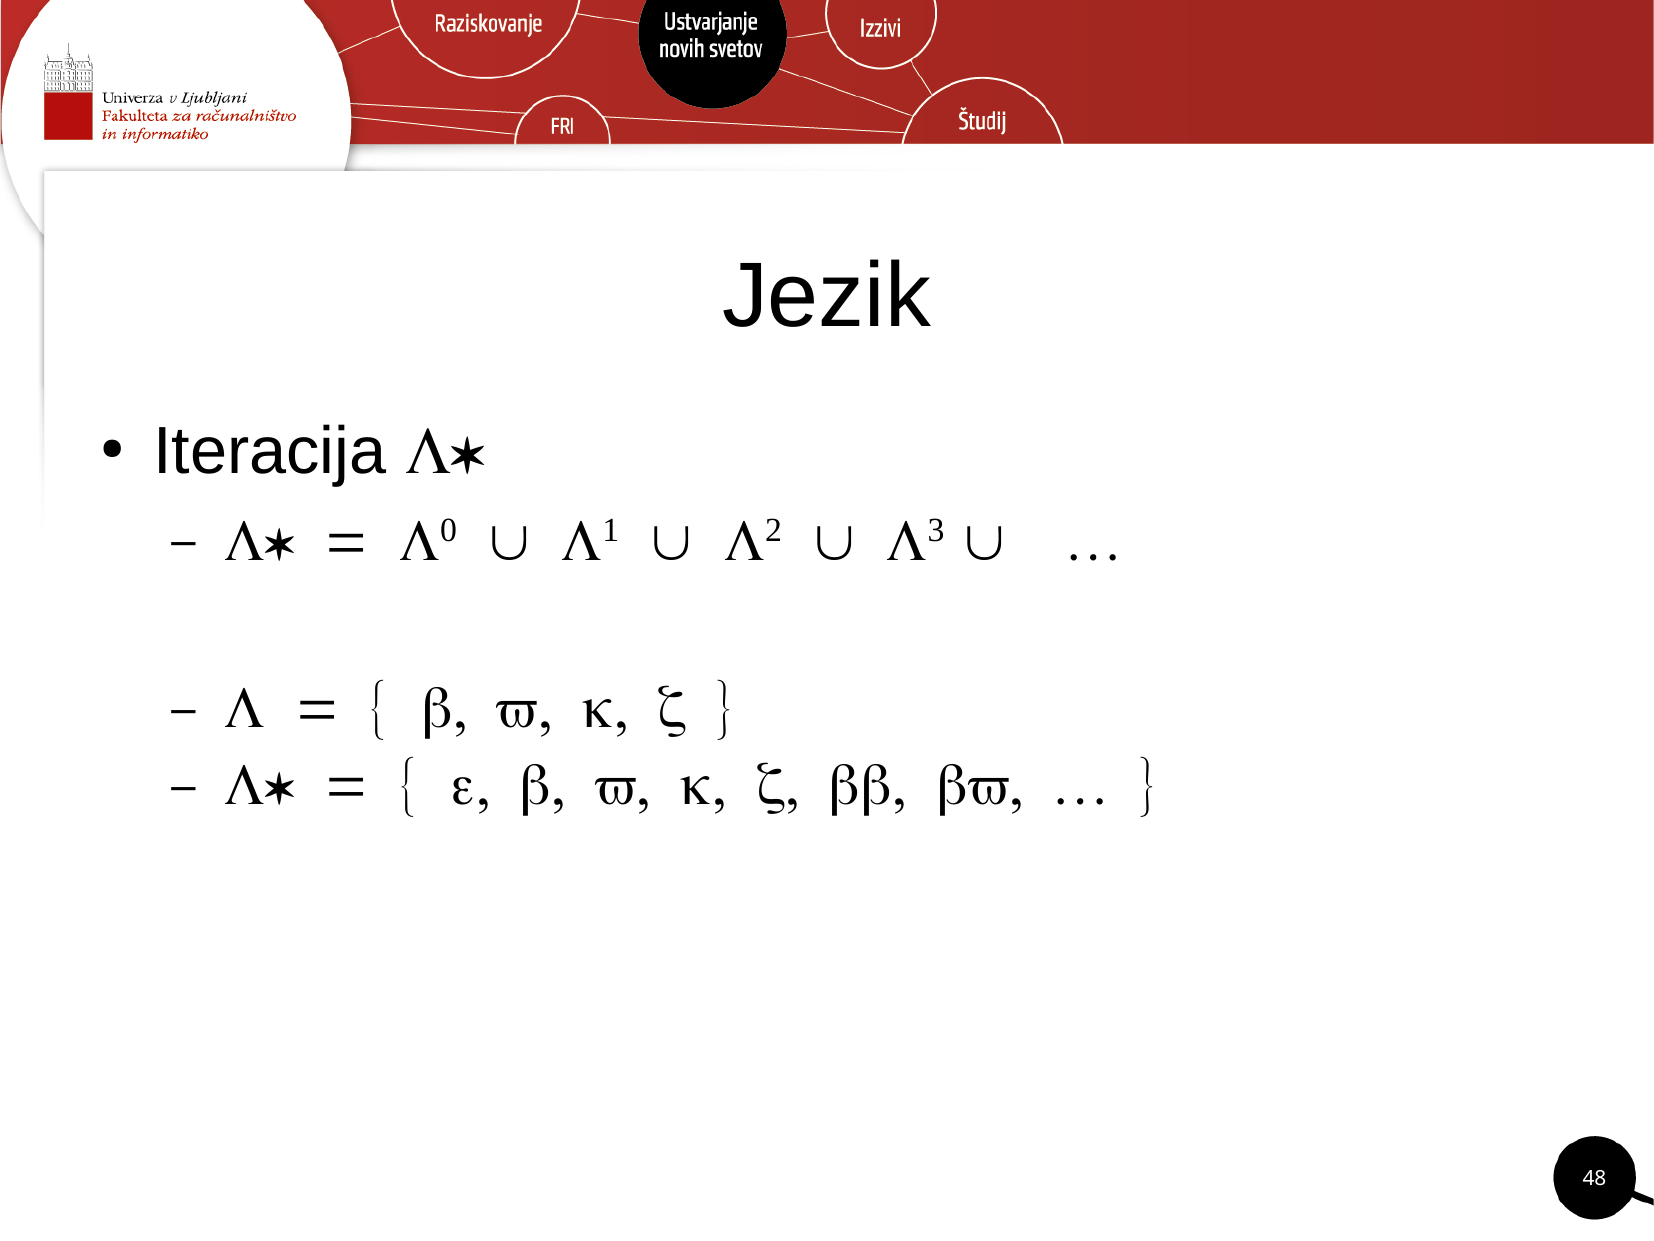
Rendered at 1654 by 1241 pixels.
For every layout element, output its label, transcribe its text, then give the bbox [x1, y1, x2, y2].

list Iteracija L* L* = L0 ∪ L1 ∪ L2 ∪ L3 ∪ … L = { b, v, k, z } L* = { ε, b, v, k, z, bb, bv, … } [82, 413, 1538, 1010]
picture [0, 0, 1654, 1241]
title Jezik [82, 191, 1571, 399]
text_box <številka> [1553, 1145, 1636, 1212]
